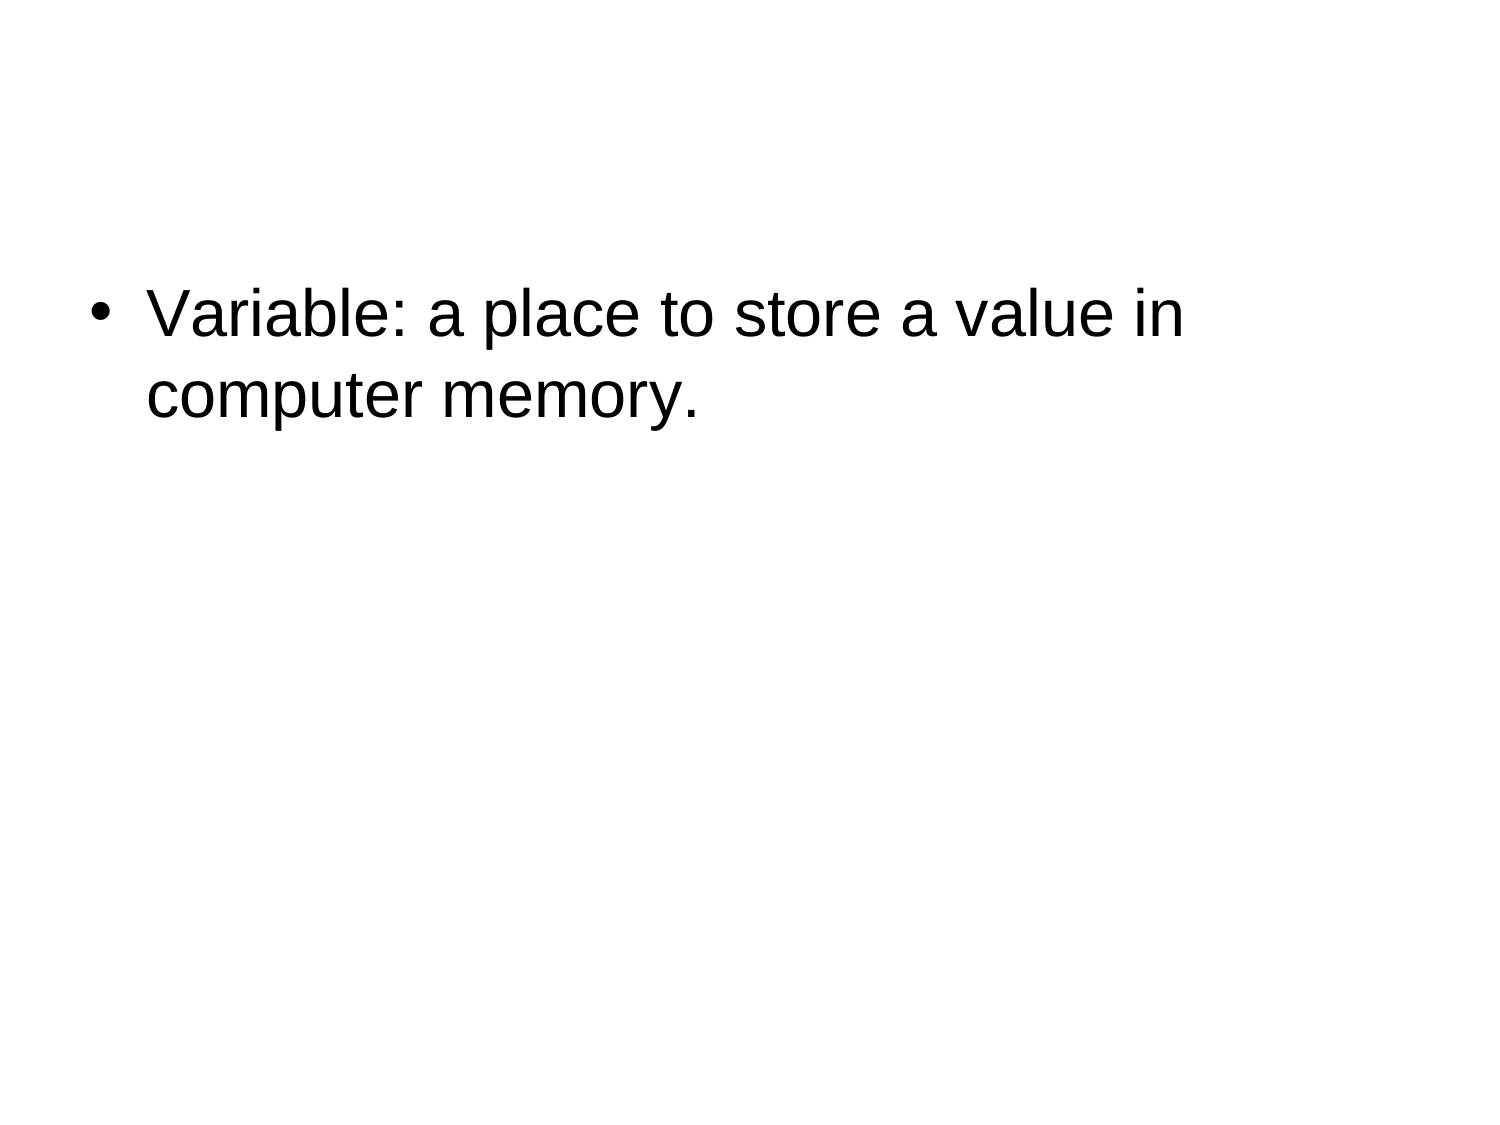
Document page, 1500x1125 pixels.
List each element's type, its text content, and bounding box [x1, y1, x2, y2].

list Variable: a place to store a value in computer memory. [75, 262, 1426, 1005]
